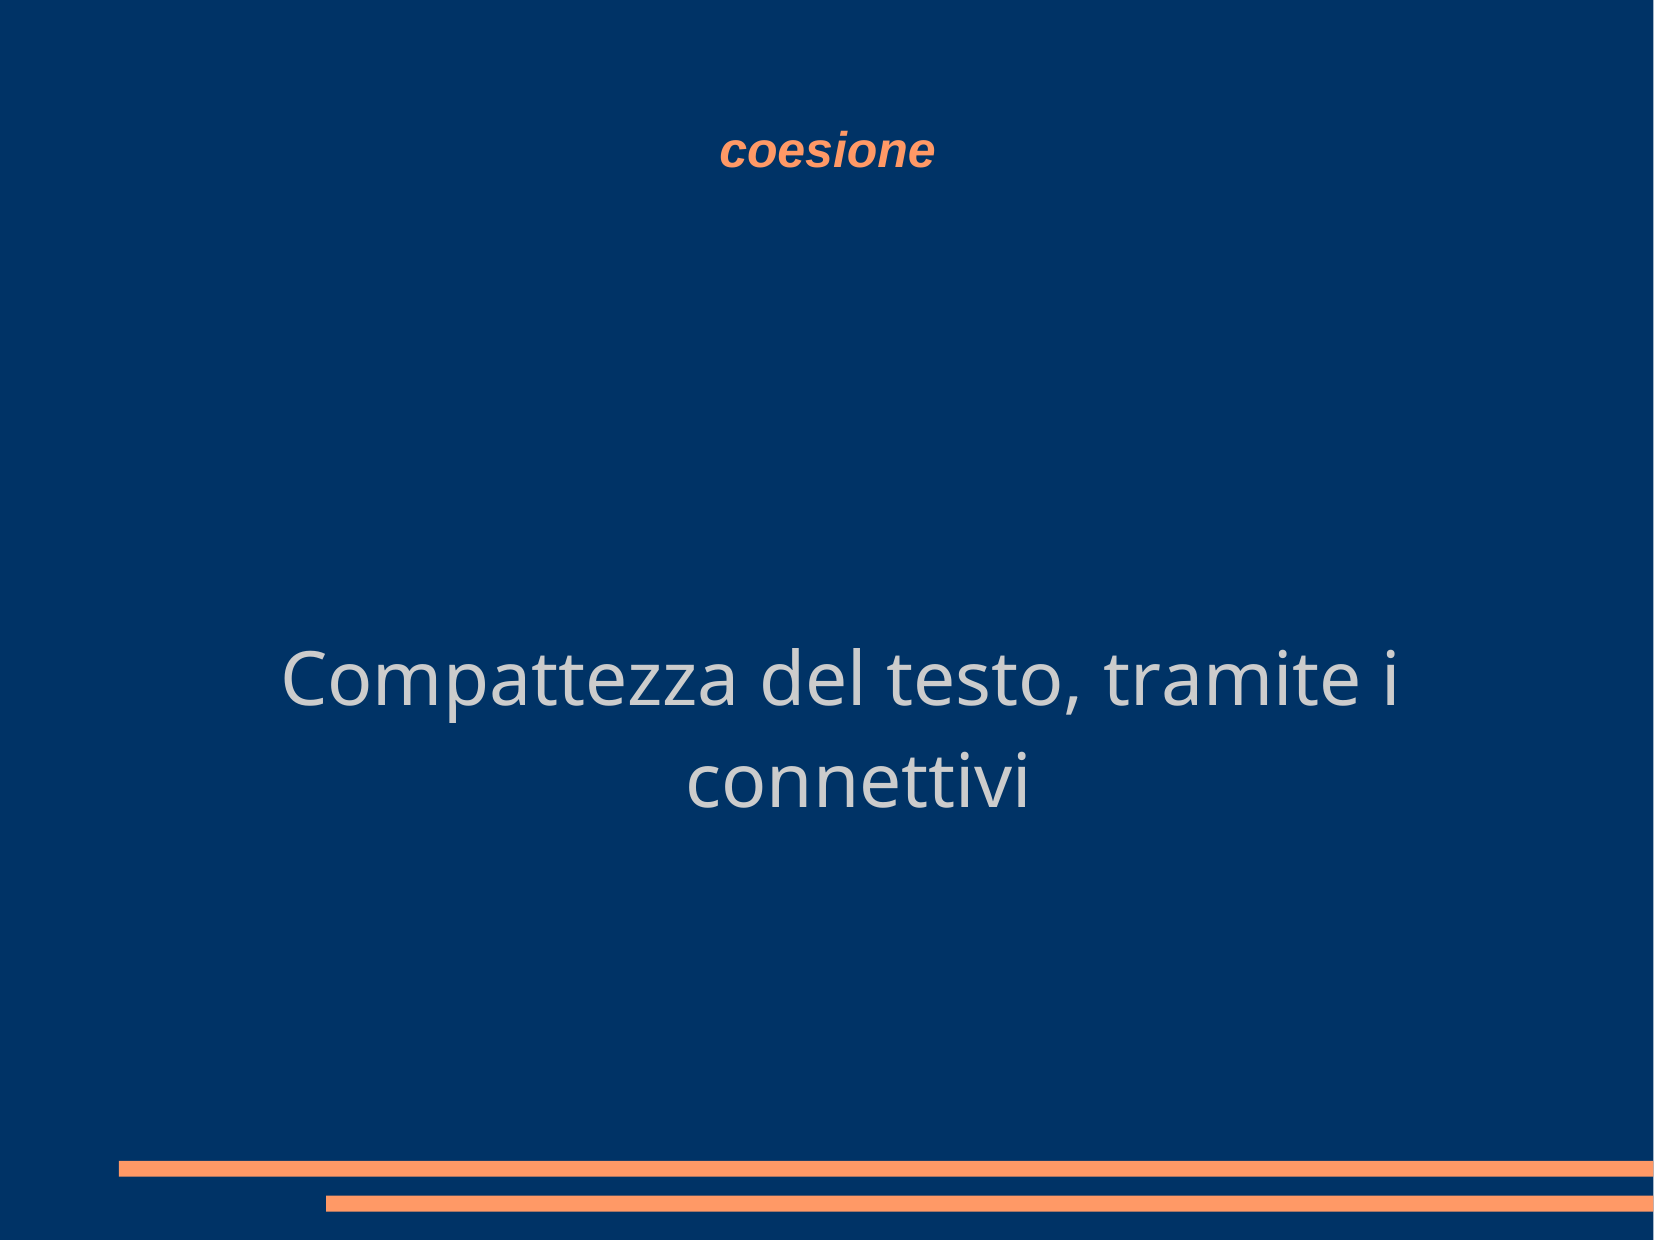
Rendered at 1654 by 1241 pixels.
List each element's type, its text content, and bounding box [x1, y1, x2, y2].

title coesione [121, 46, 1534, 254]
subtitle Compattezza del testo, tramite i connettivi [121, 322, 1561, 1132]
